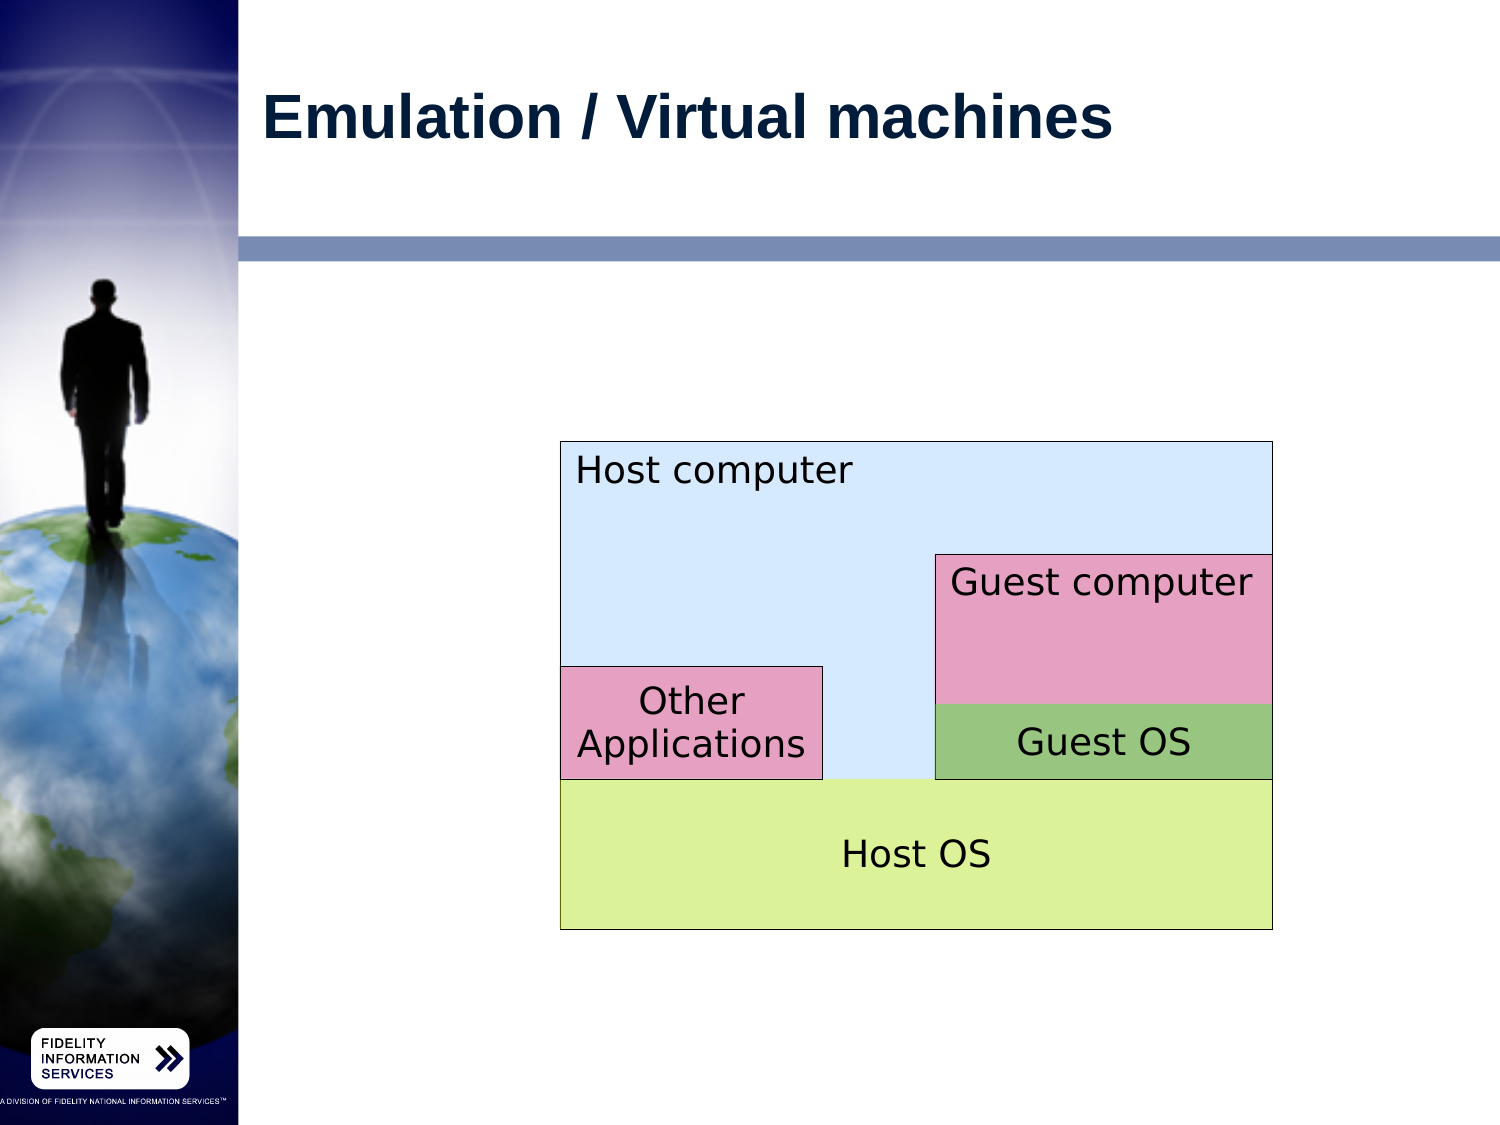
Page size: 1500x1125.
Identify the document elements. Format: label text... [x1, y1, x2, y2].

picture [0, 0, 239, 1125]
chart [262, 287, 1463, 1063]
title Emulation / Virtual machines [262, 24, 1463, 213]
